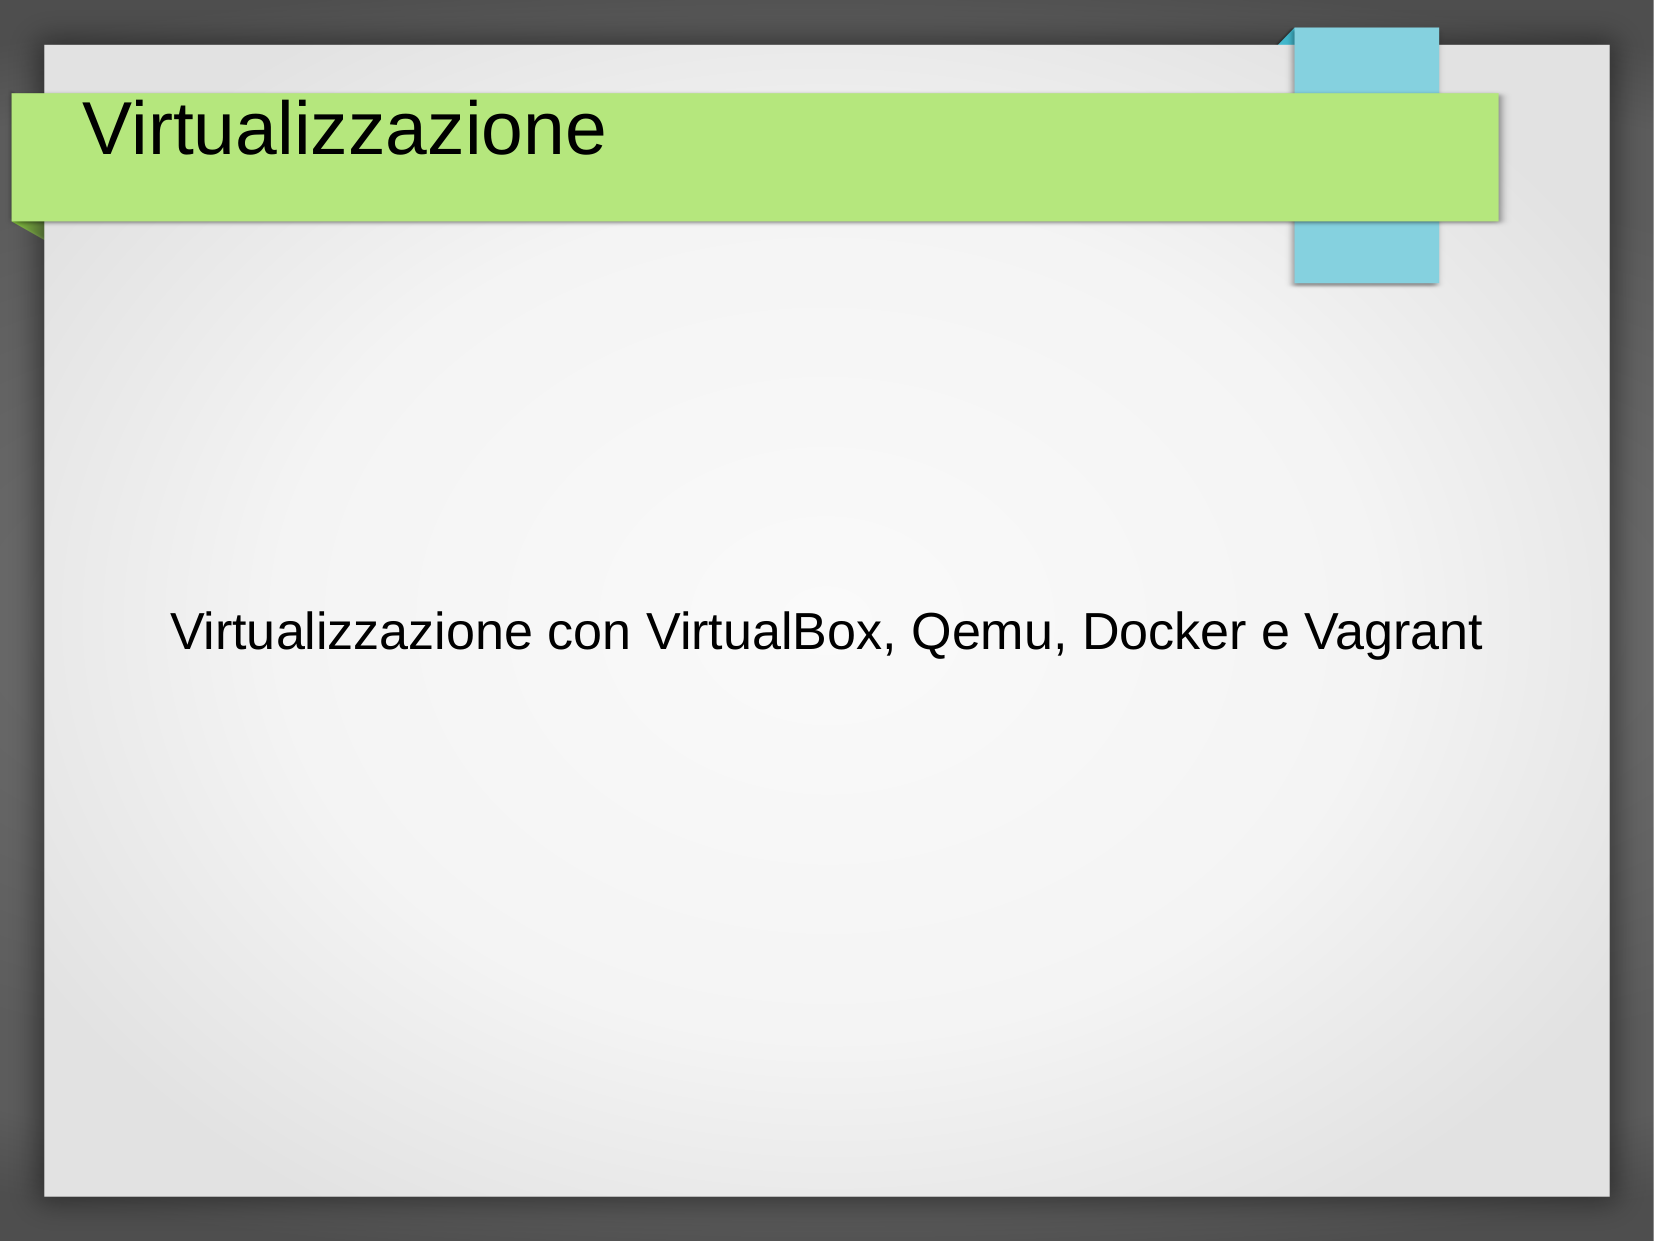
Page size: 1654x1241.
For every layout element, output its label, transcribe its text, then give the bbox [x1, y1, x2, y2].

subtitle Virtualizzazione con VirtualBox, Qemu, Docker e Vagrant [82, 295, 1571, 1015]
title Virtualizzazione [82, 44, 1264, 213]
picture [0, 0, 1654, 1241]
